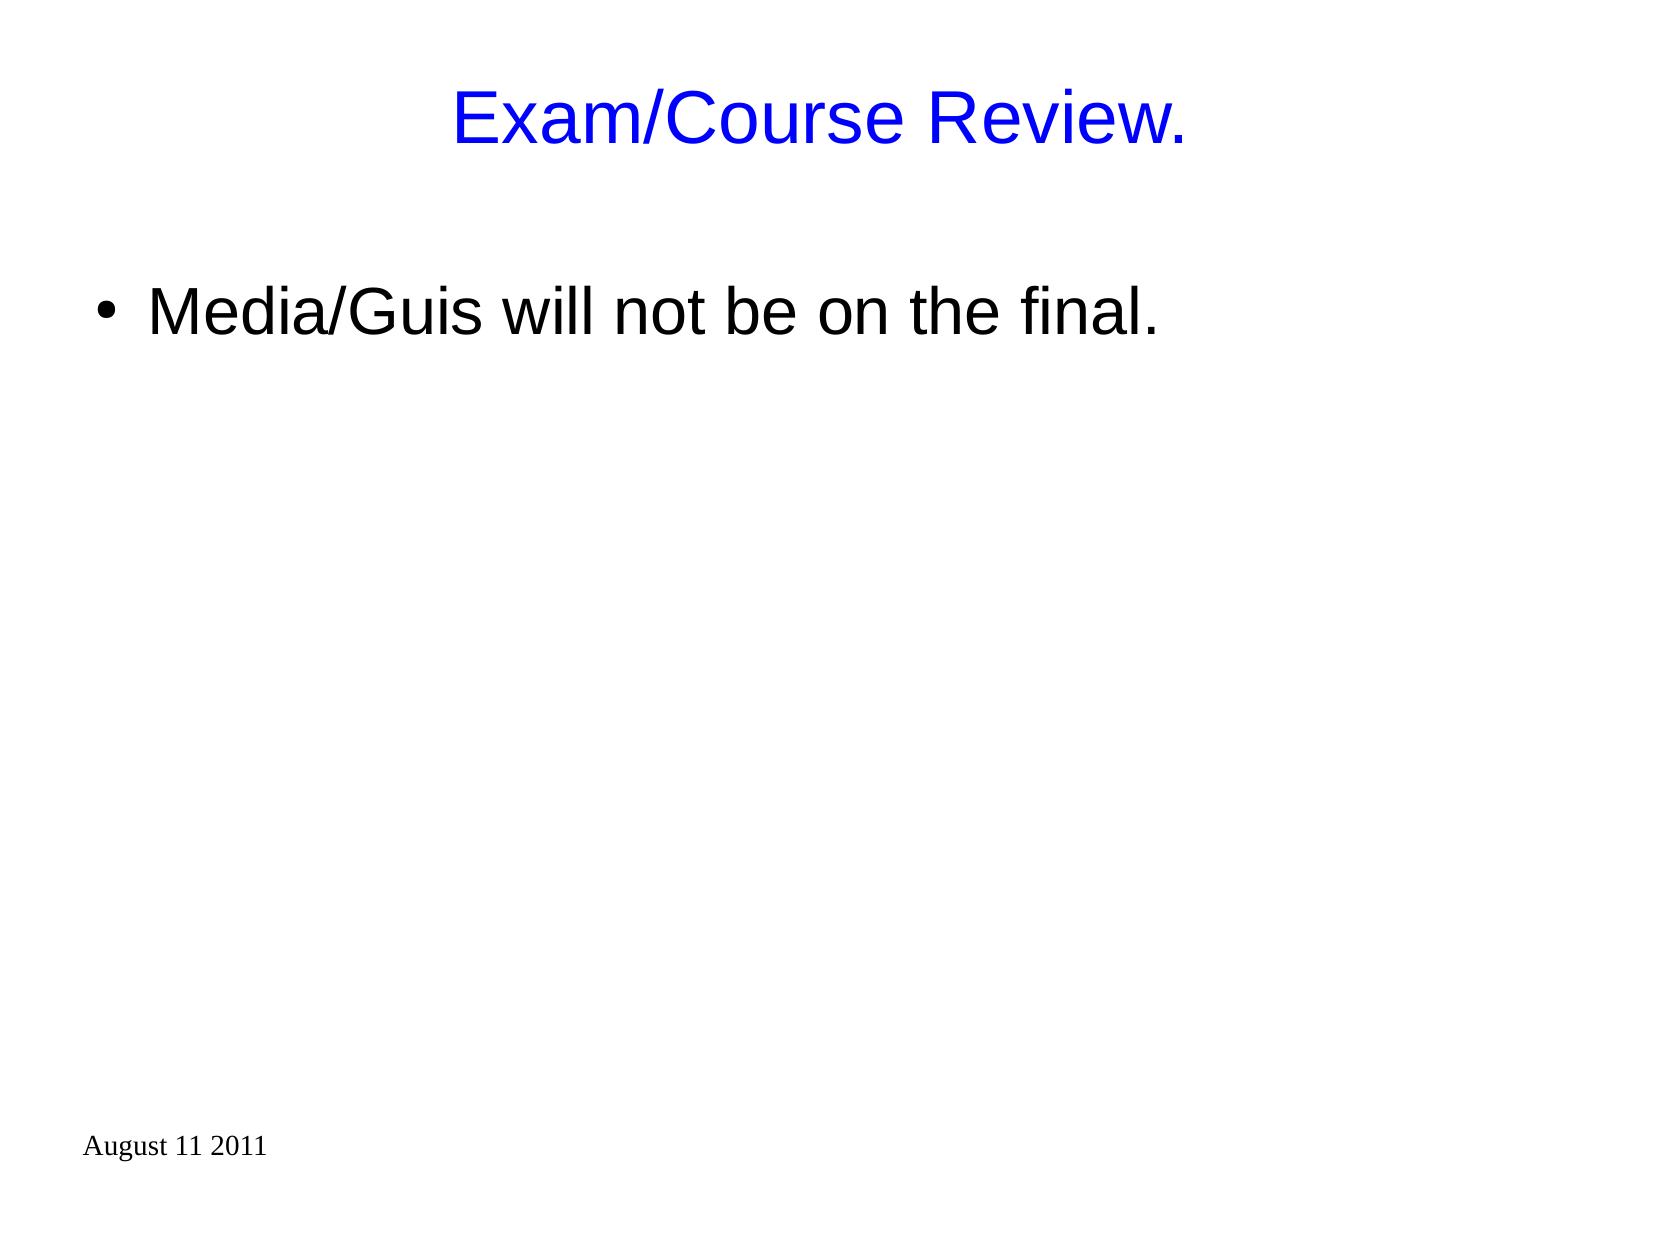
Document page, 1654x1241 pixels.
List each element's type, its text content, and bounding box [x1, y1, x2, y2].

title Exam/Course Review. [76, 58, 1565, 178]
list Media/Guis will not be on the final. [76, 274, 1565, 1093]
